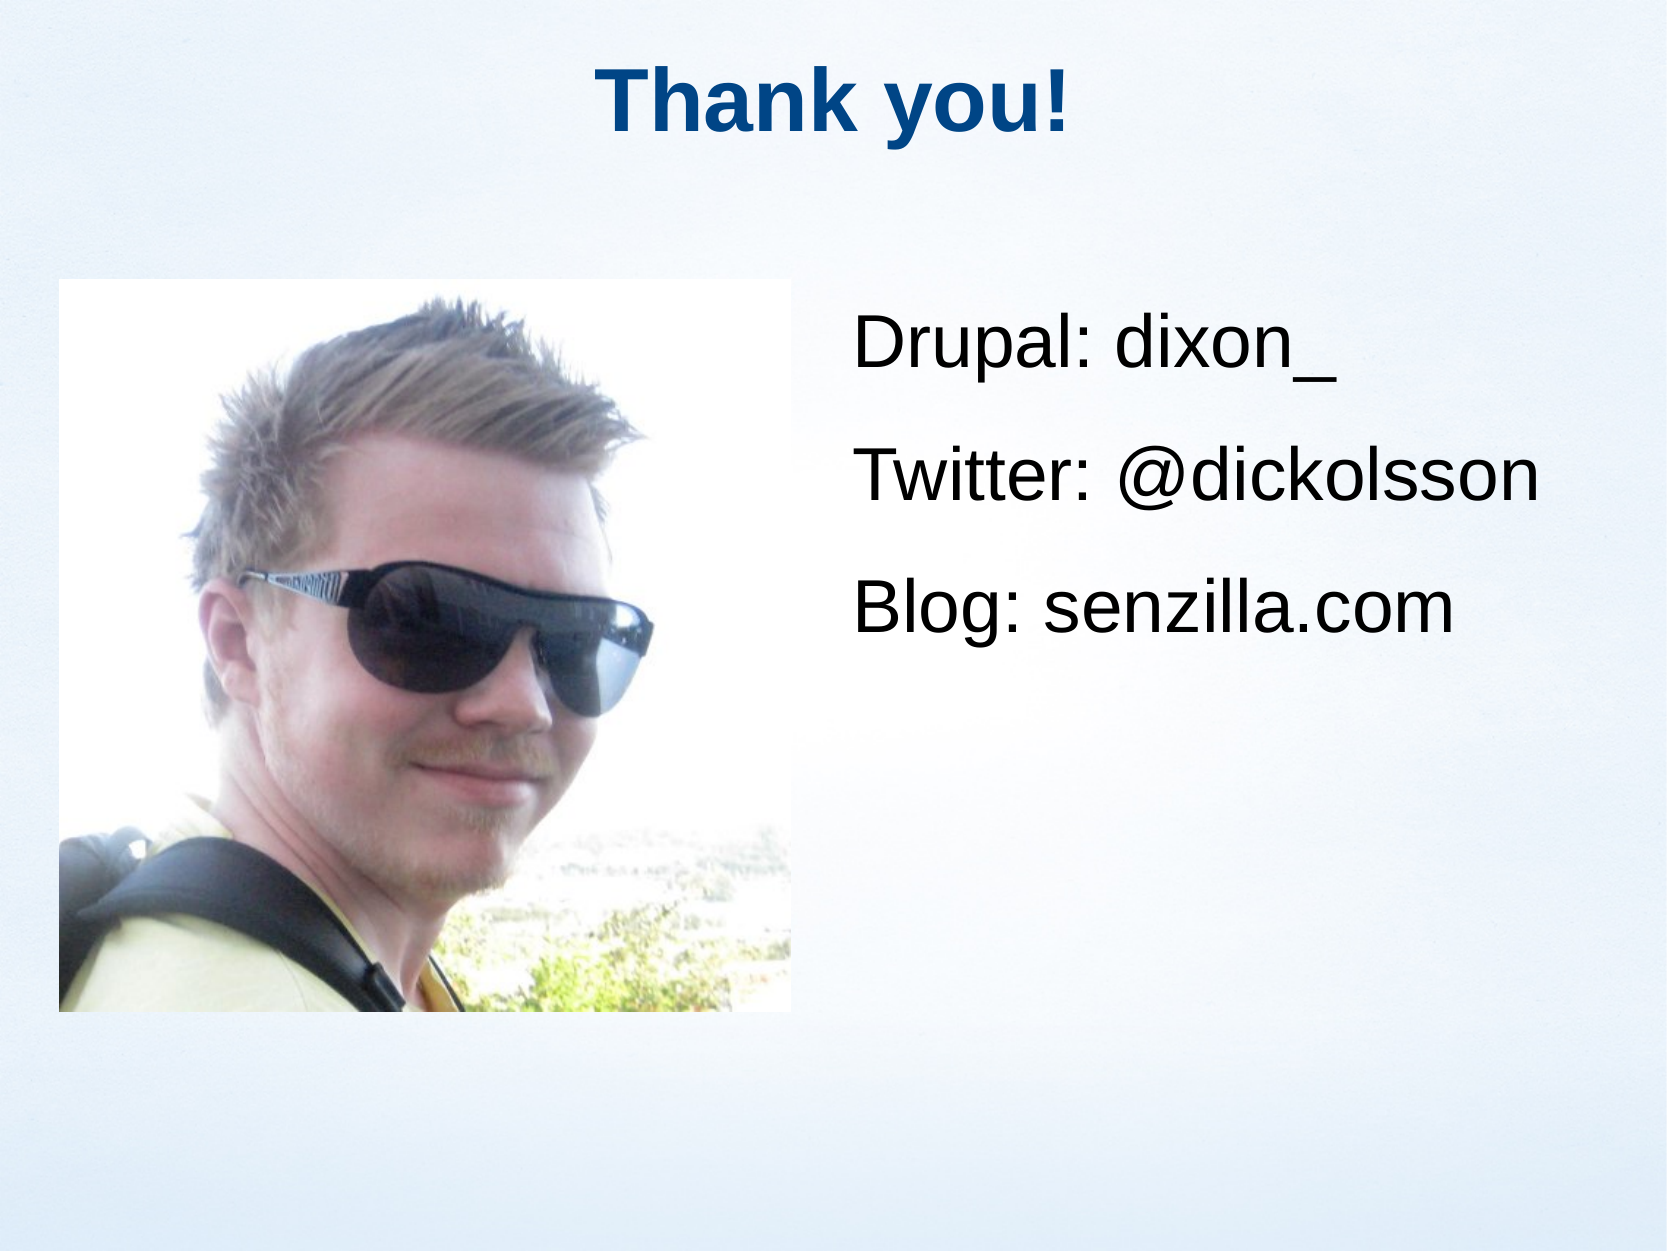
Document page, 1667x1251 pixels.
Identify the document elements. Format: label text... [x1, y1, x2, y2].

list Drupal: dixon_ Twitter: @dickolsson Blog: senzilla.com [851, 292, 1584, 649]
title Thank you! [83, 49, 1584, 259]
picture [0, 0, 1667, 1251]
